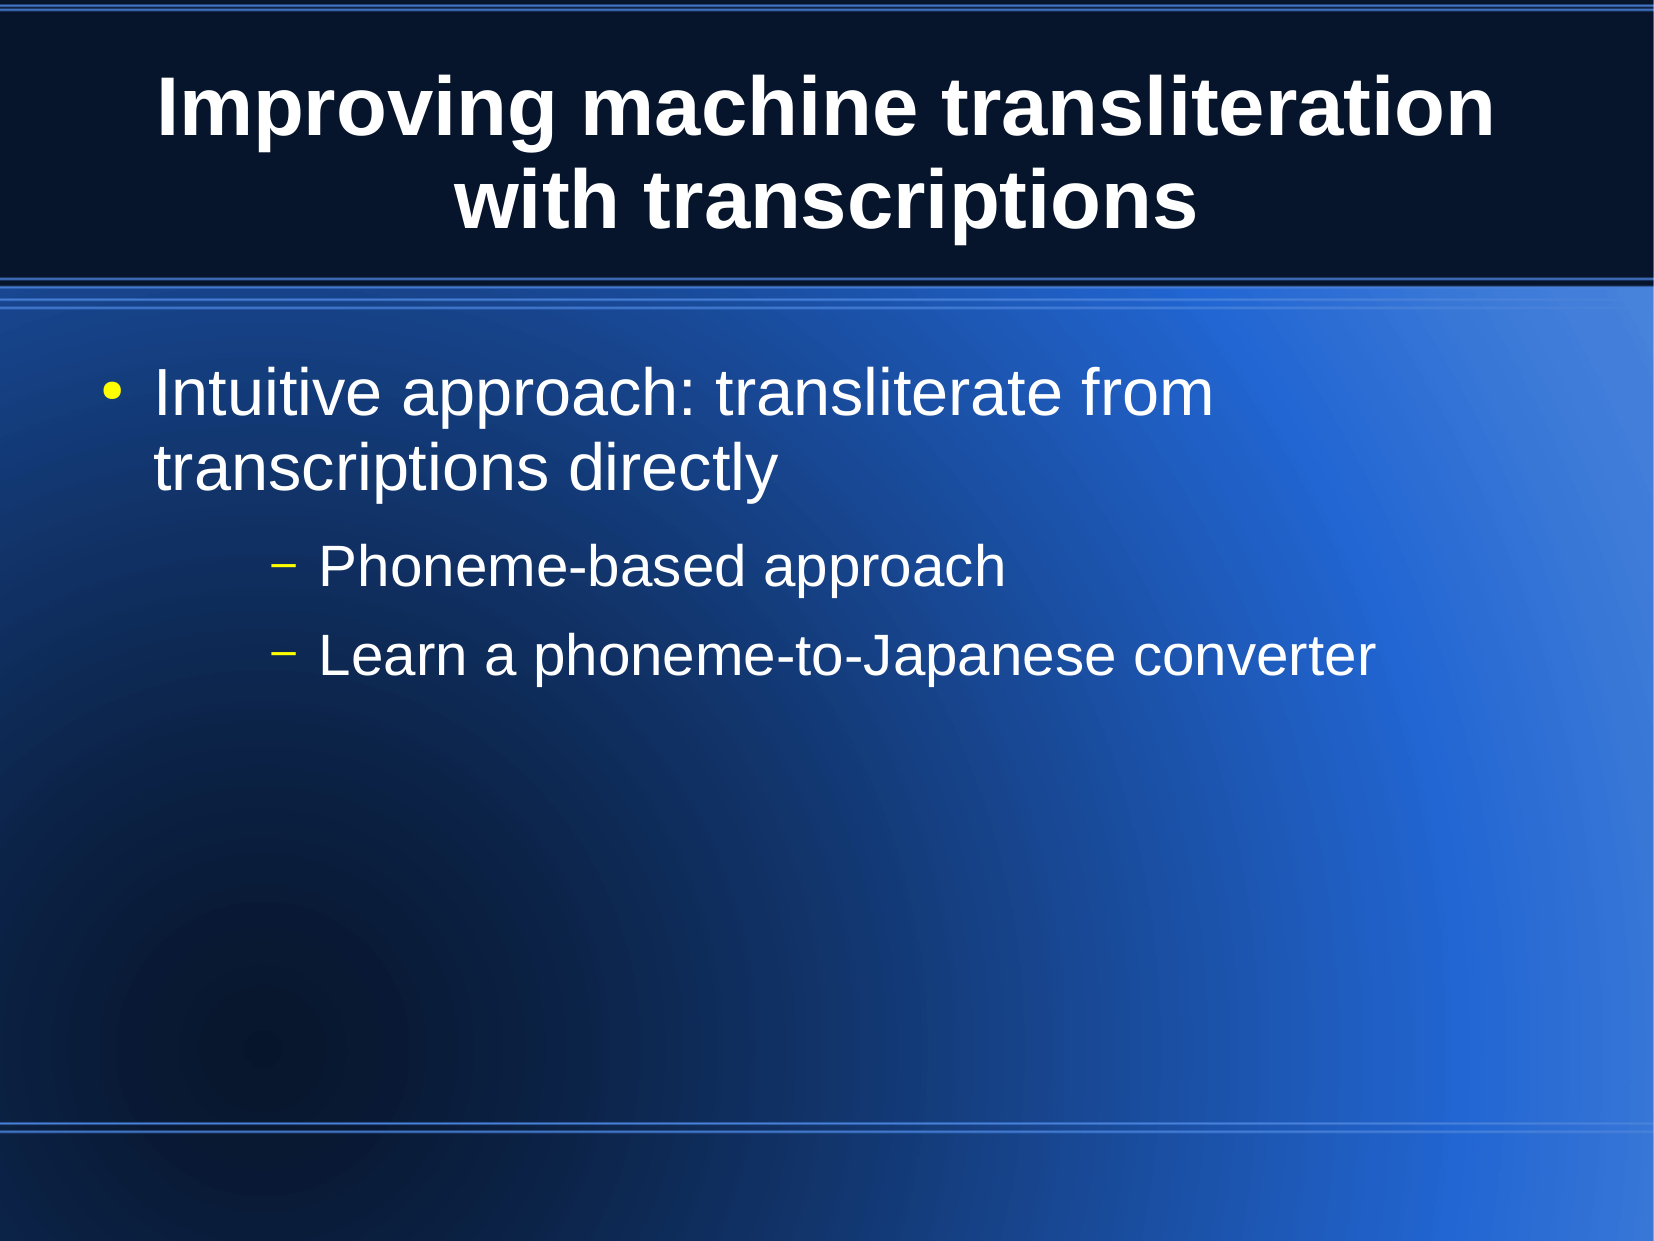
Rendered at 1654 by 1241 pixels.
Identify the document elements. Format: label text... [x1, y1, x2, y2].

title Improving machine transliteration with transcriptions [82, 56, 1571, 250]
list Intuitive approach: transliterate from transcriptions directly Phoneme-based approach Learn a phoneme-to-Japanese converter [82, 355, 1571, 1159]
picture [0, 0, 1654, 1241]
